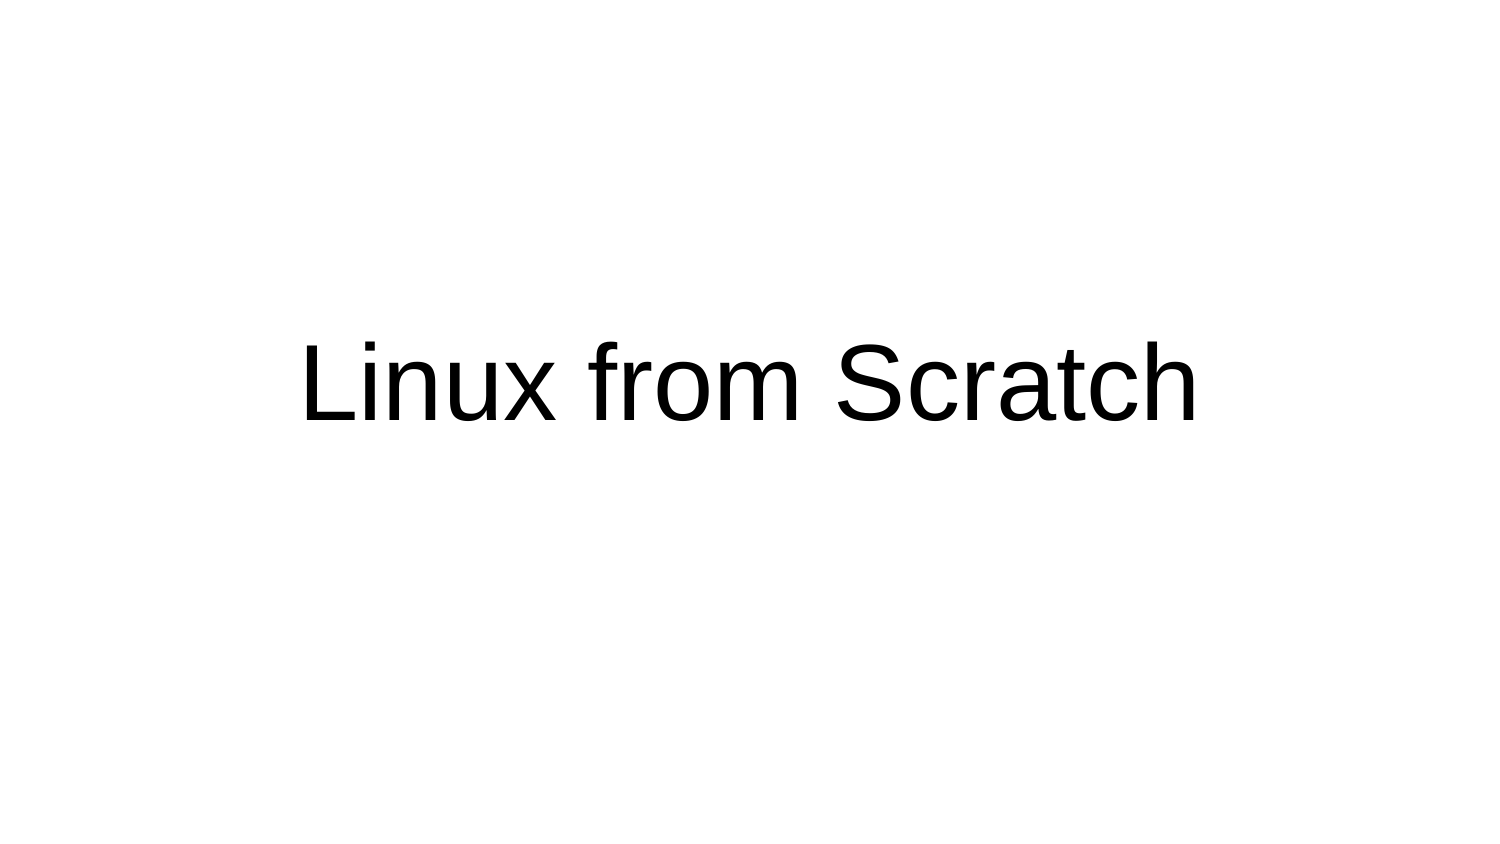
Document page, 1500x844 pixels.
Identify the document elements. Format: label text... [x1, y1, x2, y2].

title Linux from Scratch [51, 122, 1449, 459]
